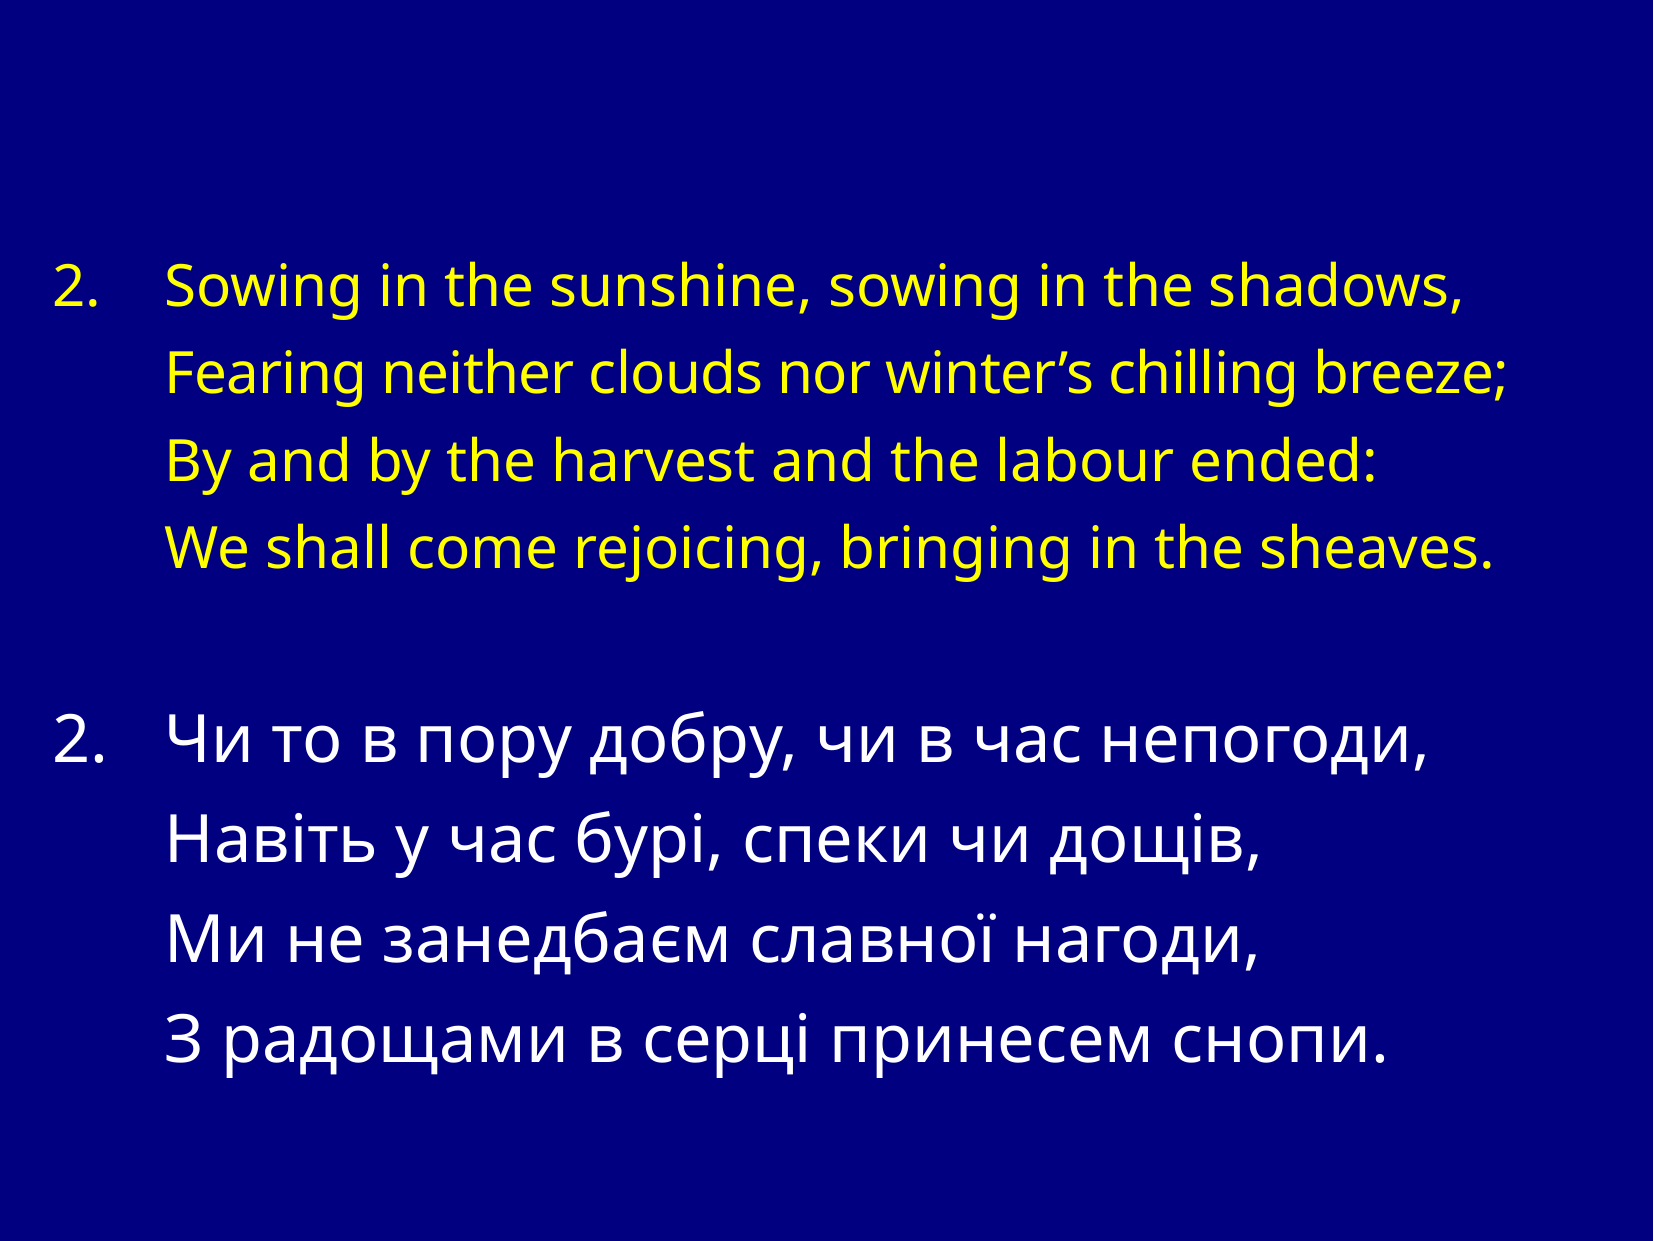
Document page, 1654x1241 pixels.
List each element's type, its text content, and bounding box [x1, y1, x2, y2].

text_box 2. Sowing in the sunshine, sowing in the shadows, Fearing neither clouds nor winter’s chilling breeze; By and by the harvest and the labour ended: We shall come rejoicing, bringing in the sheaves. [37, 150, 1653, 638]
text_box 2. Чи то в пору добру, чи в час непогоди, Навіть у час бурі, спеки чи дощів, Ми не занедбаєм славної нагоди, З радощами в серці принесем снопи. [37, 675, 1576, 1163]
